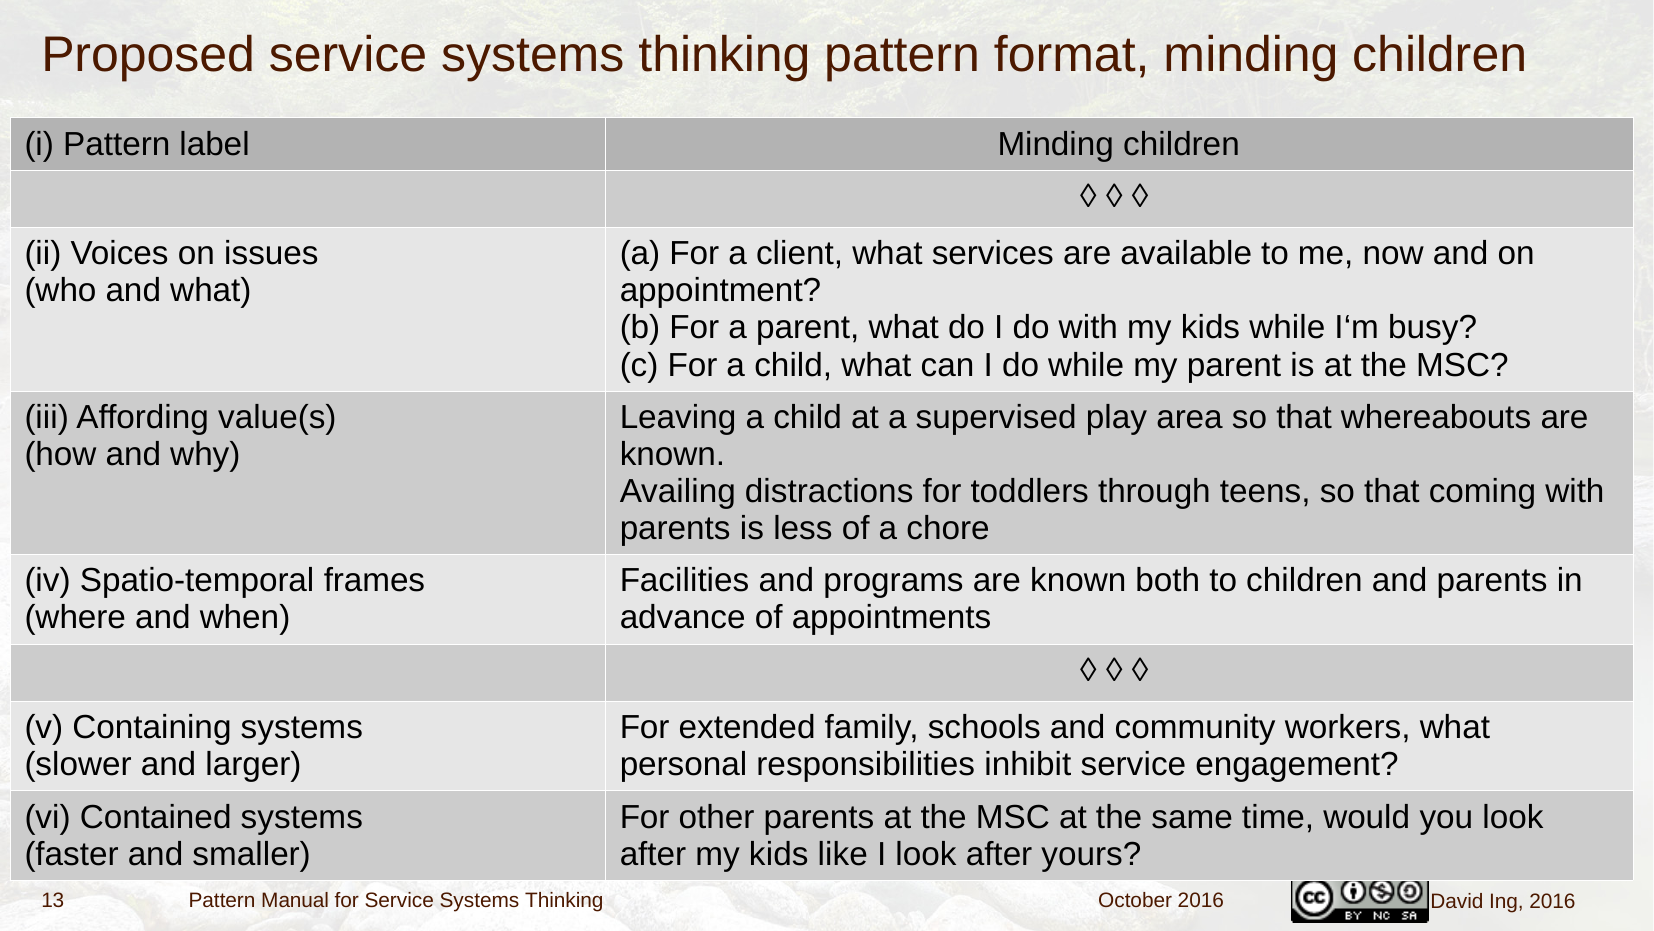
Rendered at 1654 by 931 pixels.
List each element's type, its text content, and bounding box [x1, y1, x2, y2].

table_cell (v) Containing systems (slower and larger) [11, 702, 605, 790]
table_cell Leaving a child at a supervised play area so that whereabouts are known. Availing distractions for toddlers through teens, so that coming with parents is less of a chore [606, 392, 1633, 554]
table_header Minding children [606, 118, 1633, 170]
table_cell For extended family, schools and community workers, what personal responsibilities inhibit service engagement? [606, 702, 1633, 790]
table_cell ◊ ◊ ◊ [606, 171, 1633, 227]
title Proposed service systems thinking pattern format, minding children [41, 30, 1613, 117]
table_cell Facilities and programs are known both to children and parents in advance of appointments [606, 555, 1633, 644]
table_cell [11, 645, 605, 701]
table_cell (a) For a client, what services are available to me, now and on appointment? (b) For a parent, what do I do with my kids while I‘m busy? (c) For a child, what can I do while my parent is at the MSC? [606, 228, 1633, 391]
table_header (i) Pattern label [11, 118, 605, 170]
table_cell (ii) Voices on issues (who and what) [11, 228, 605, 391]
table_cell [11, 171, 605, 227]
table_cell For other parents at the MSC at the same time, would you look after my kids like I look after yours? [606, 791, 1633, 880]
table_cell (iii) Affording value(s) (how and why) [11, 392, 605, 554]
table_cell (vi) Contained systems (faster and smaller) [11, 791, 605, 880]
table_cell ◊ ◊ ◊ [606, 645, 1633, 701]
table_cell (iv) Spatio-temporal frames (where and when) [11, 555, 605, 644]
picture [0, 0, 1654, 931]
